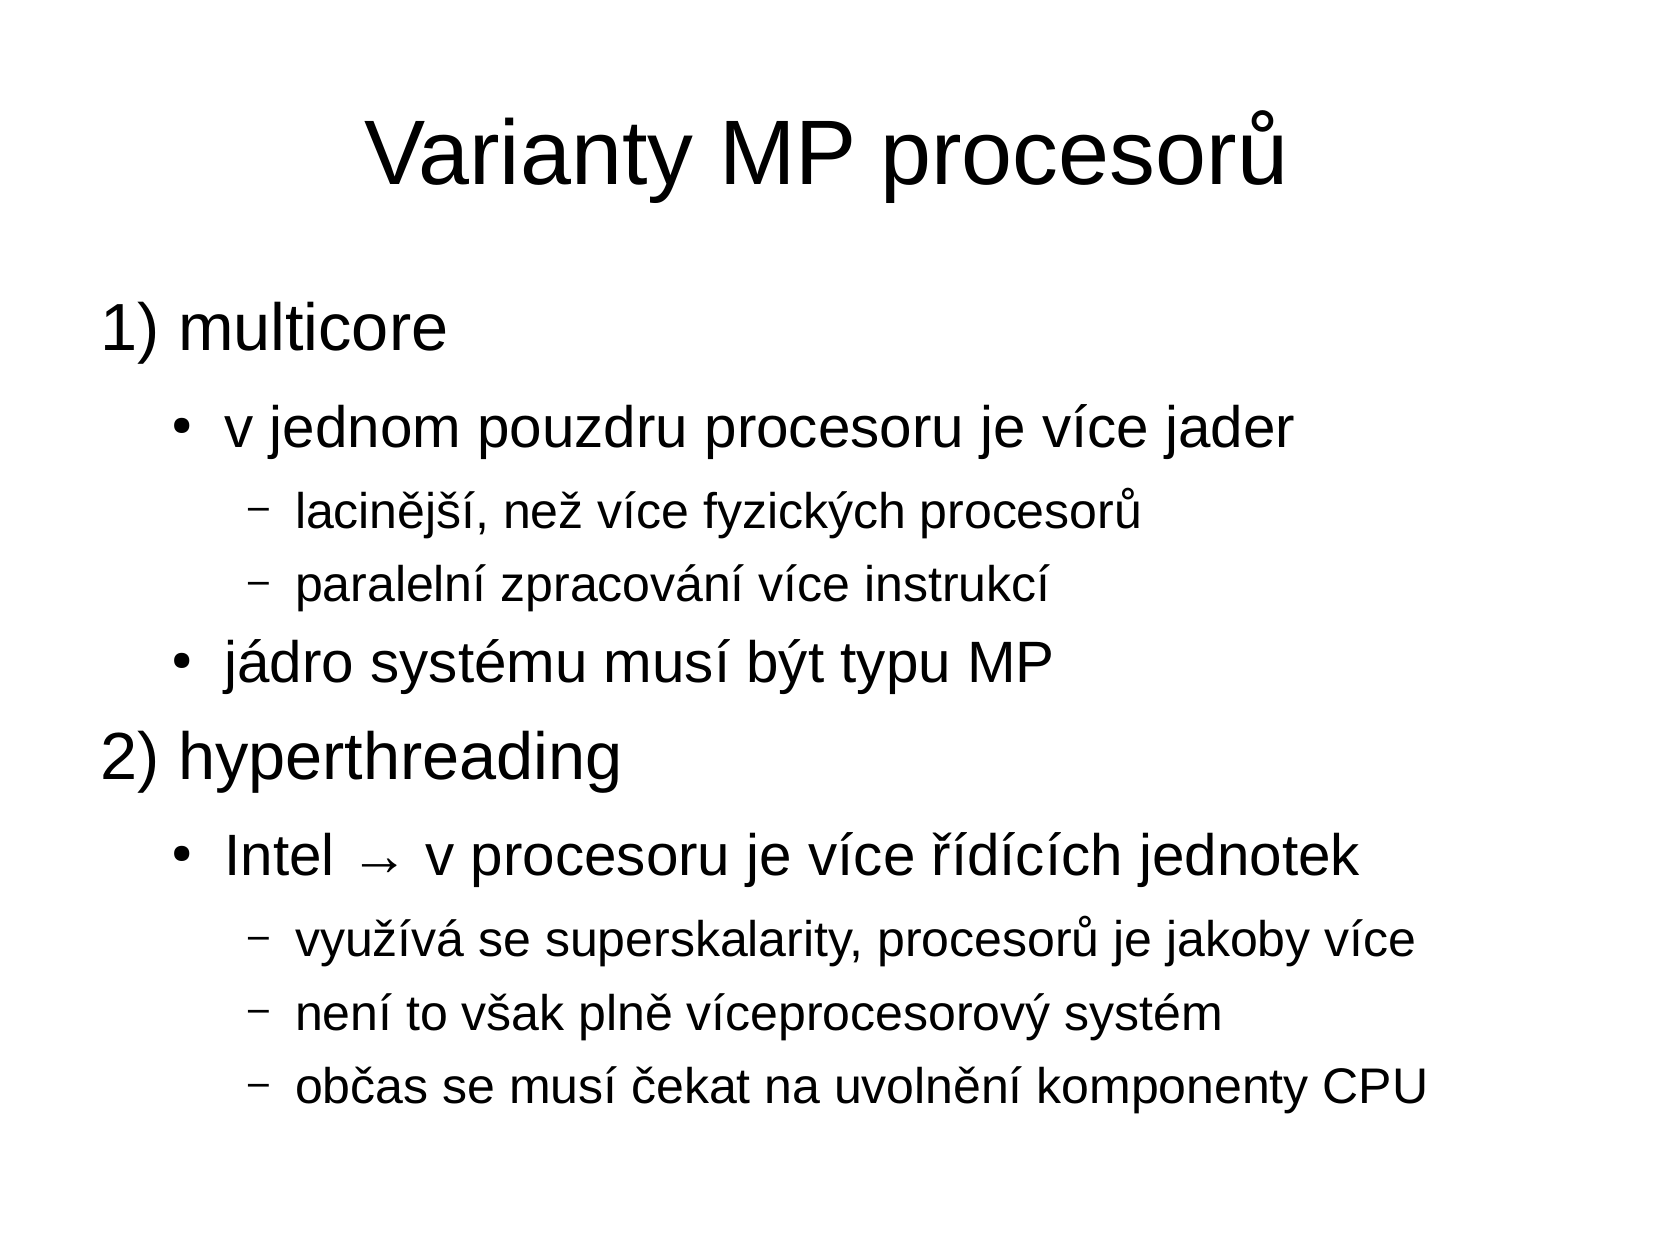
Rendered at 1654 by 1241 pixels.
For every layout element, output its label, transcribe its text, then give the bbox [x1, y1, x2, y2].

list multicore v jednom pouzdru procesoru je více jader lacinější, než více fyzických procesorů paralelní zpracování více instrukcí jádro systému musí být typu MP hyperthreading Intel → v procesoru je více řídících jednotek využívá se superskalarity, procesorů je jakoby více není to však plně víceprocesorový systém občas se musí čekat na uvolnění komponenty CPU [82, 290, 1571, 1115]
title Varianty MP procesorů [82, 56, 1571, 250]
